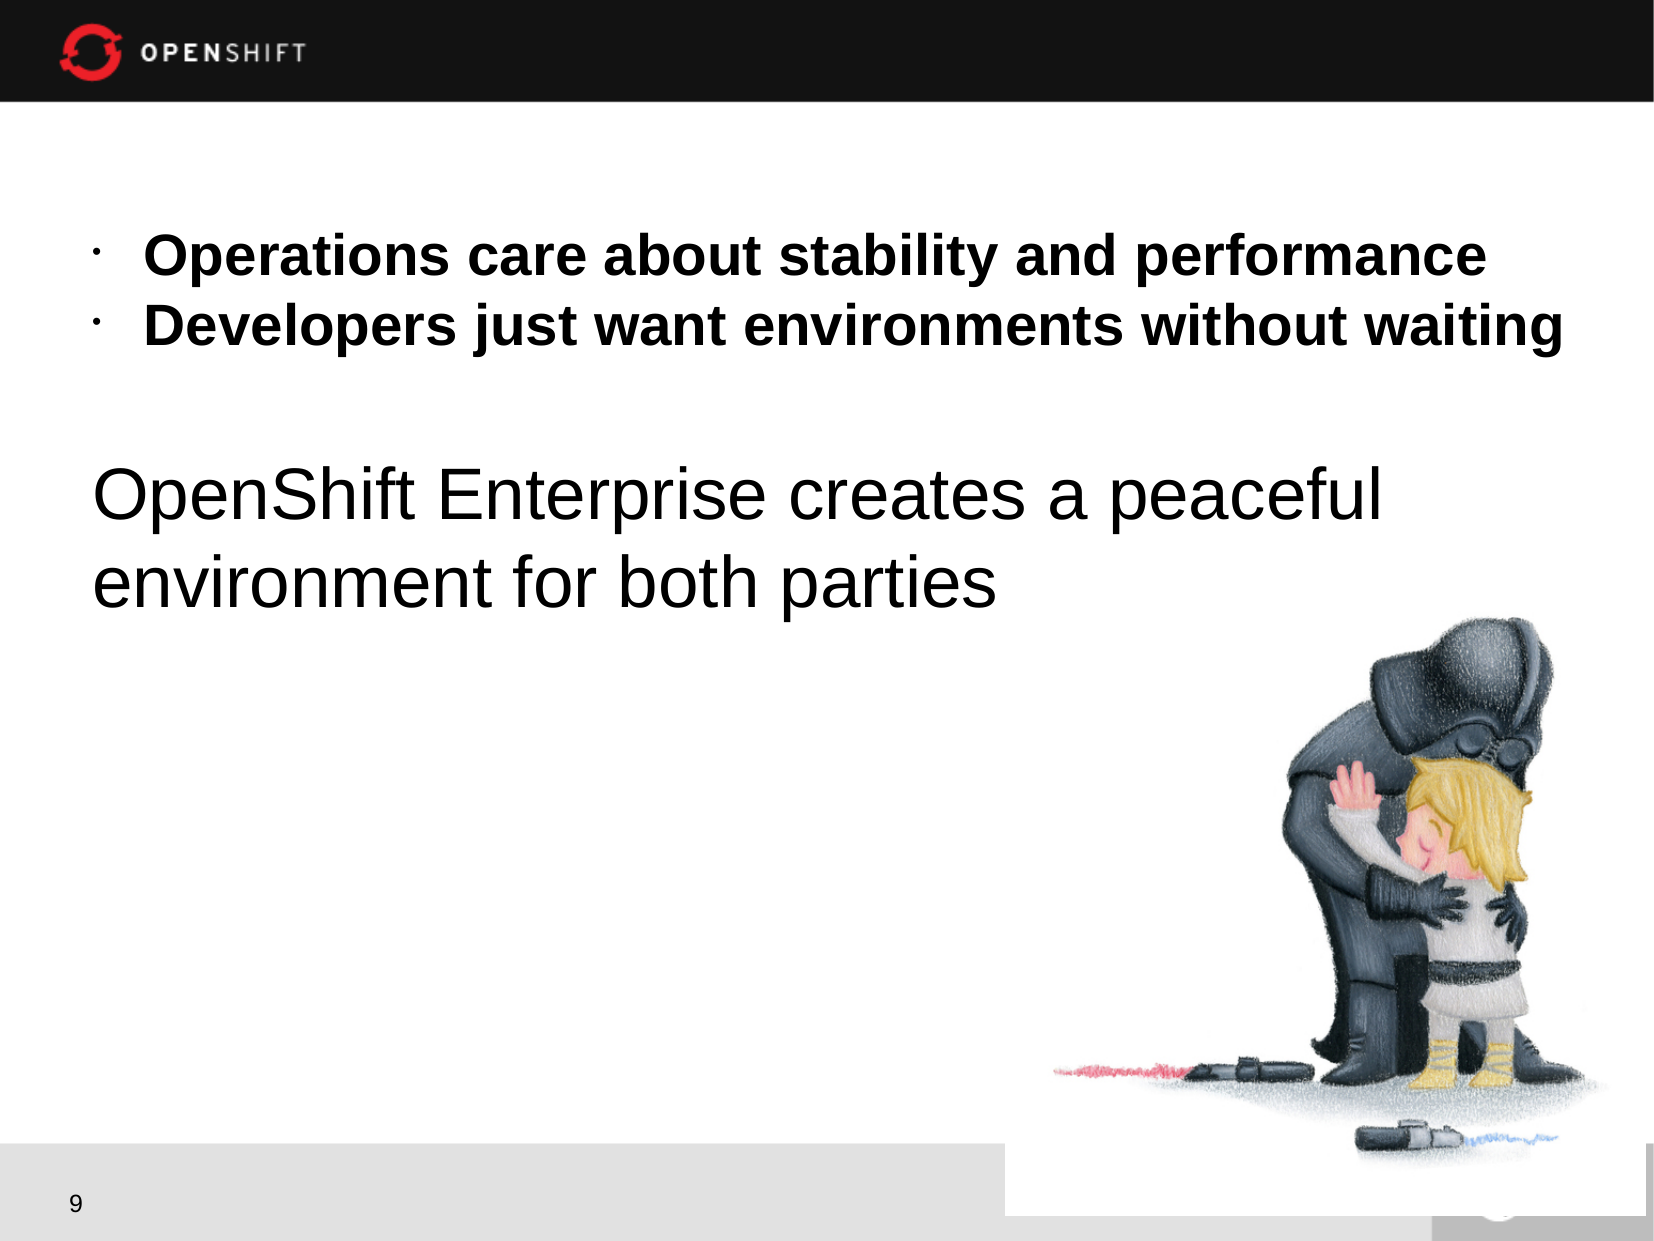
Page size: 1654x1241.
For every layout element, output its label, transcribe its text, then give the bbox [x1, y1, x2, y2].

text_box Operations care about stability and performance Developers just want environments without waiting OpenShift Enterprise creates a peaceful environment for both parties [75, 208, 1583, 630]
picture [0, 0, 1654, 1241]
